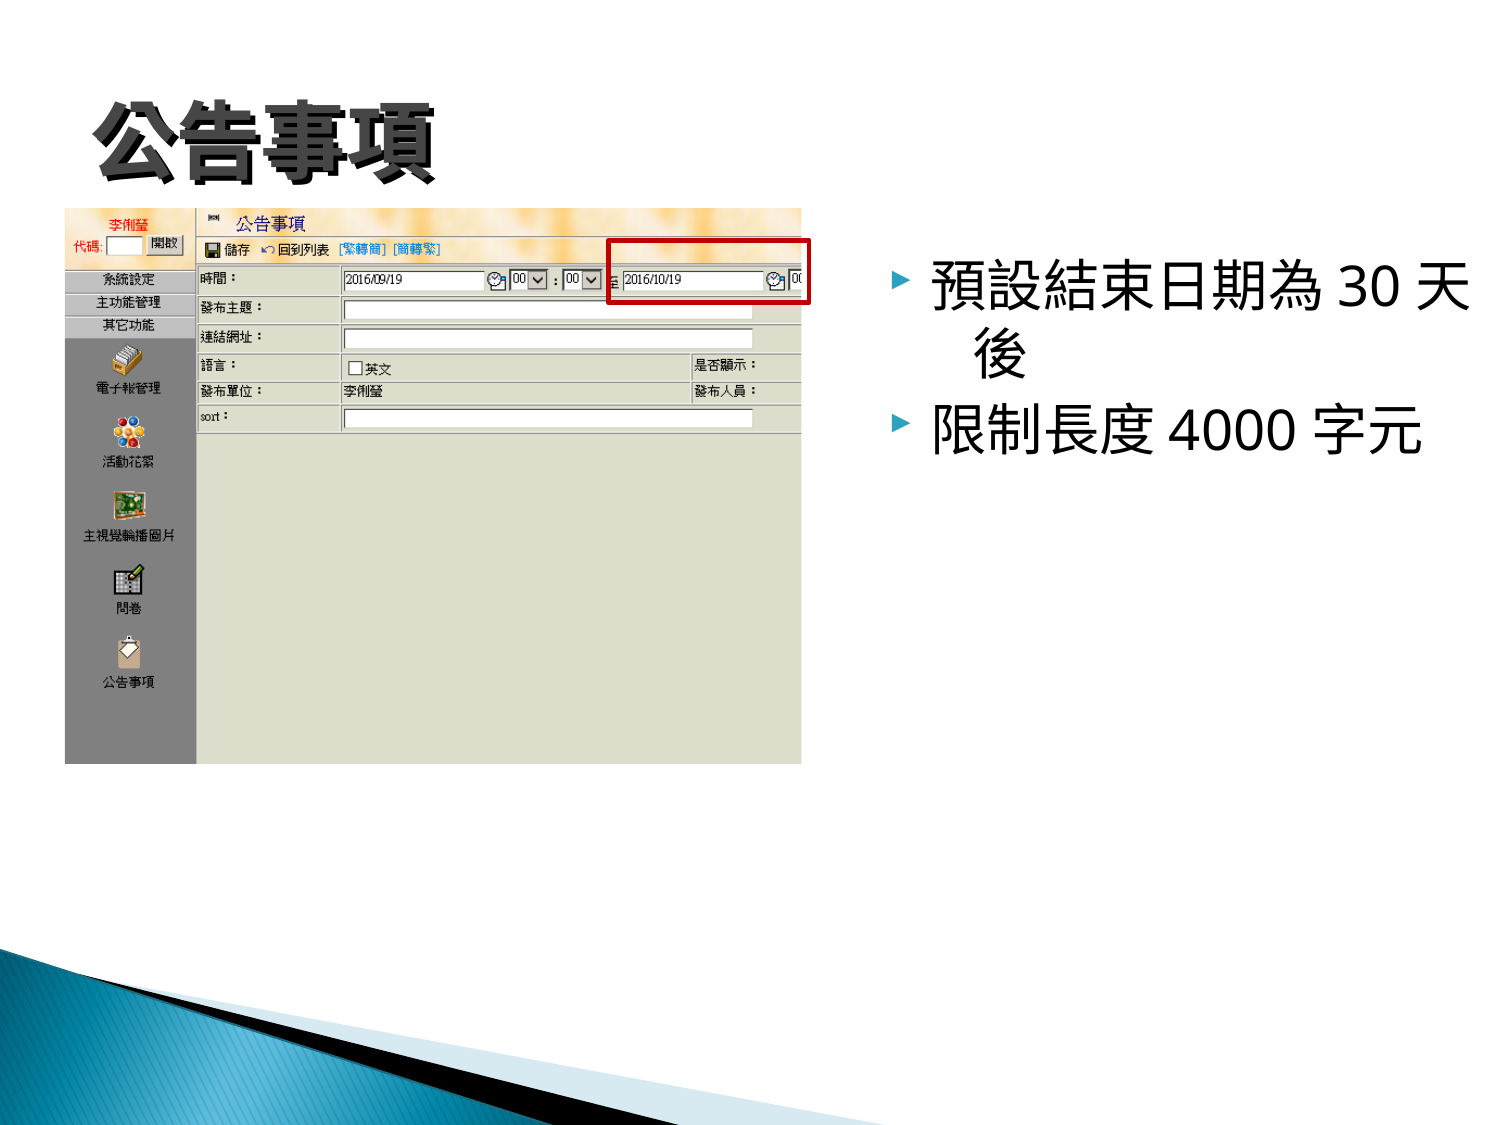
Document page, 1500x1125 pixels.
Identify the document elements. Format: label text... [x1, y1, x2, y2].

title 公告事項 [75, 45, 1426, 233]
picture [64, 208, 802, 764]
text_box 預設結束日期為30天後 限制長度4000字元 [837, 242, 1500, 986]
picture [611, 243, 802, 300]
